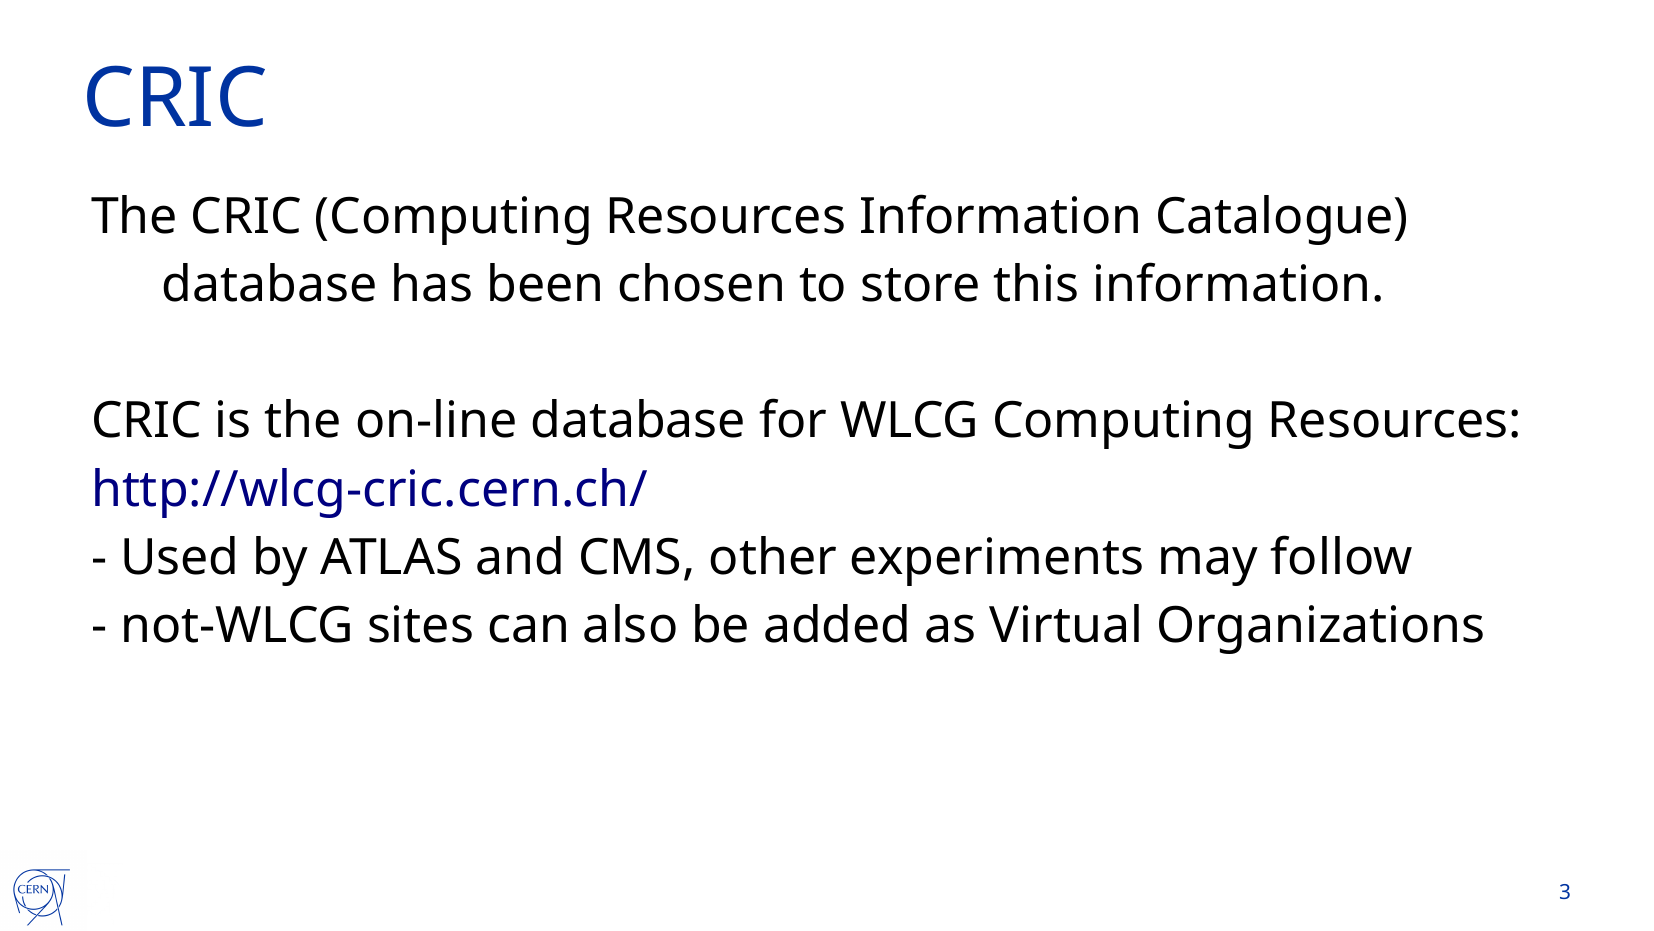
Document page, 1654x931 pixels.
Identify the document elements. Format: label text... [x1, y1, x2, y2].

title CRIC [82, 37, 1571, 193]
text_box The CRIC (Computing Resources Information Catalogue) database has been chosen to store this information. CRIC is the on-line database for WLCG Computing Resources: http://wlcg-cric.cern.ch/ - Used by ATLAS and CMS, other experiments may follow - not-WLCG sites can also be added as Virtual Organizations [76, 172, 1601, 925]
picture [0, 850, 127, 931]
